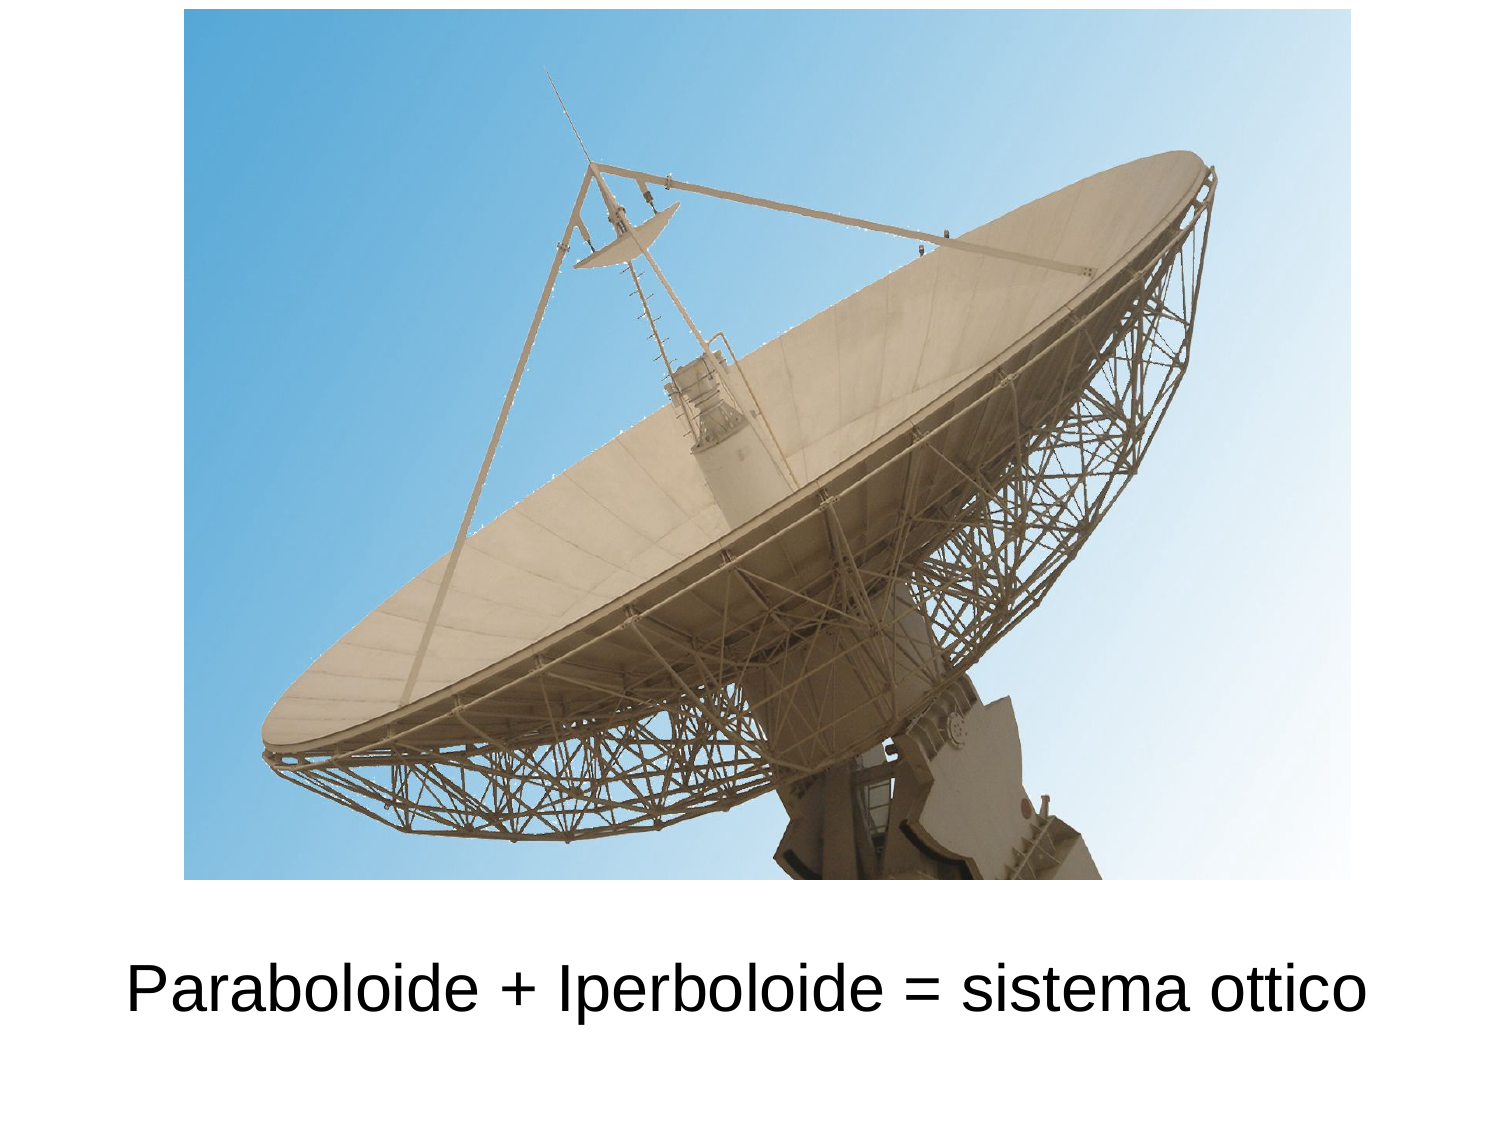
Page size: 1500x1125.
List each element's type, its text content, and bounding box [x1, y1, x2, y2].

text_box Paraboloide + Iperboloide = sistema ottico [110, 937, 1390, 1033]
picture [184, 9, 1351, 881]
